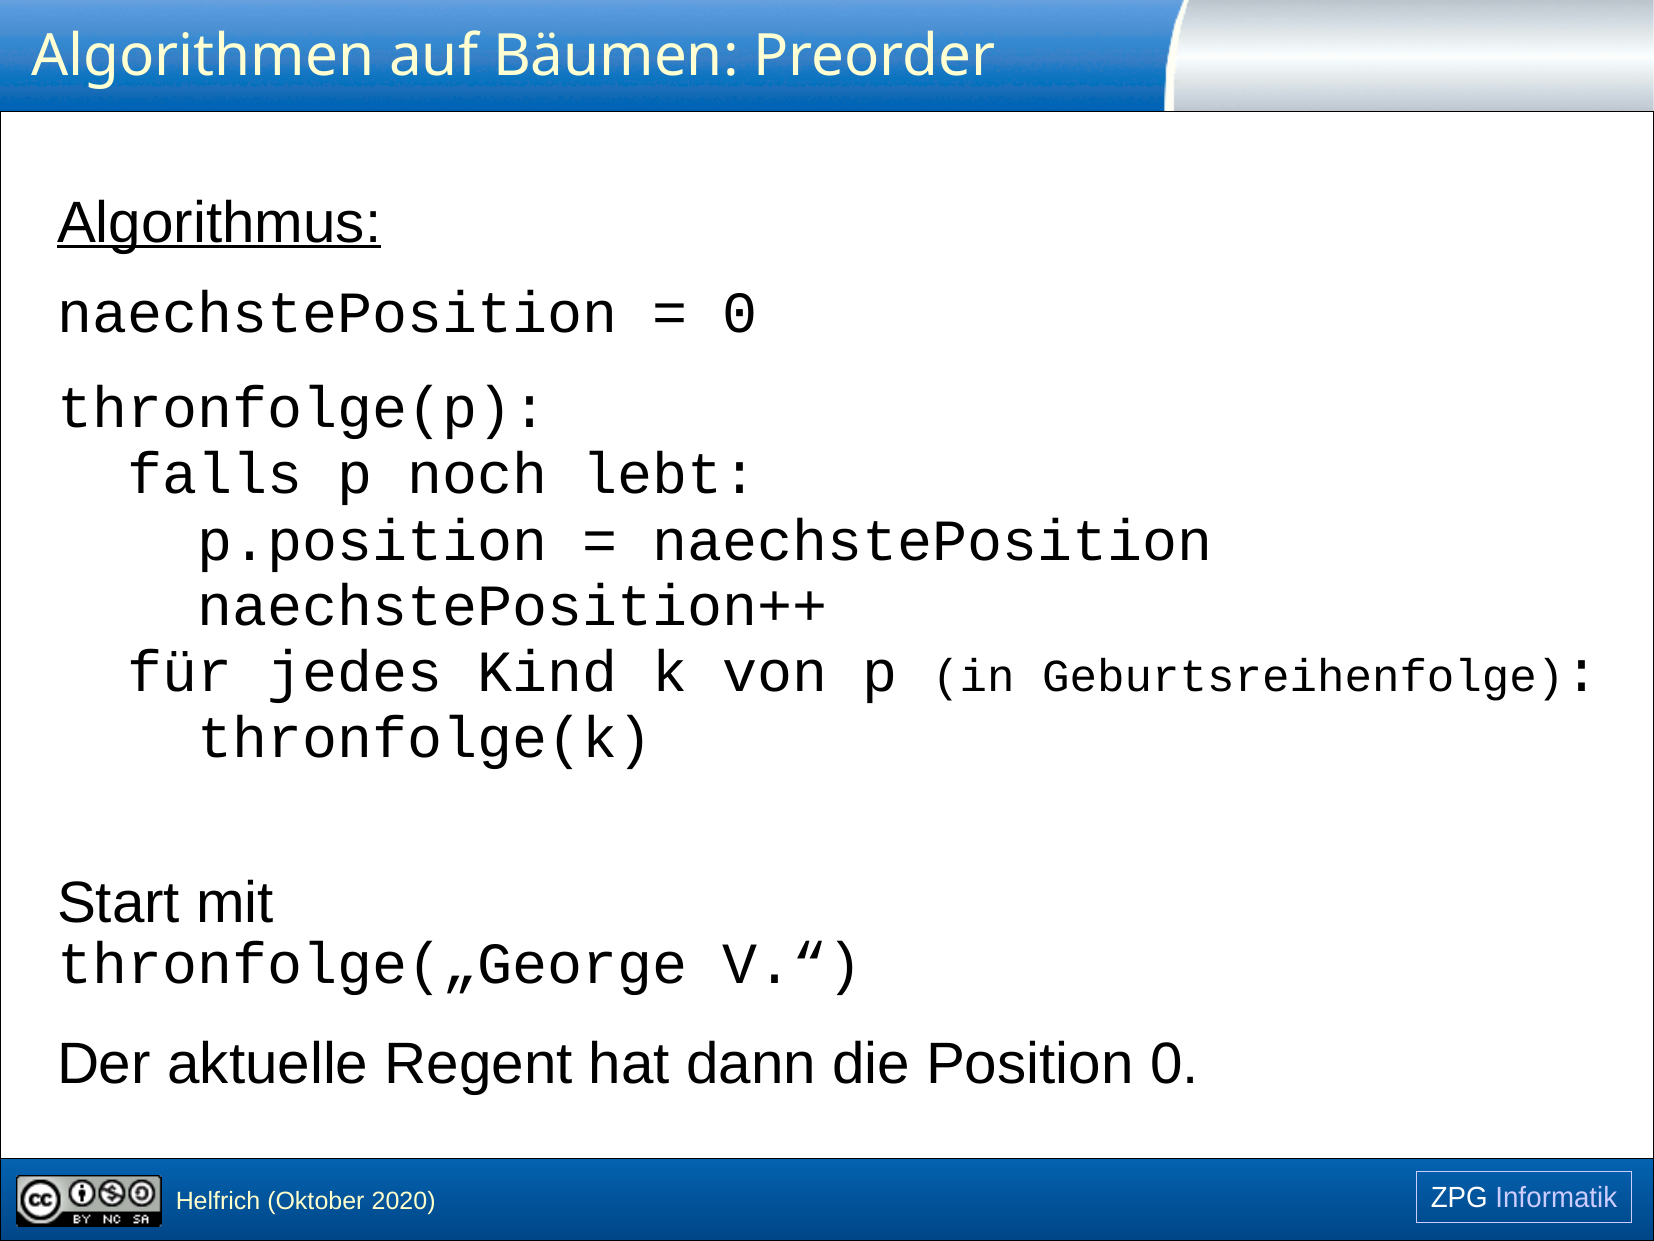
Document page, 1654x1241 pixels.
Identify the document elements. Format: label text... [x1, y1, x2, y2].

picture [0, 0, 1654, 111]
picture [16, 1175, 162, 1227]
title Algorithmen auf Bäumen: Preorder [31, 14, 1151, 92]
list Algorithmus: naechstePosition = 0 thronfolge(p): falls p noch lebt: p.position = naechstePosition naechstePosition++ für jedes Kind k von p (in Geburtsreihenfolge): thronfolge(k) Start mit thronfolge(„George V.“) Der aktuelle Regent hat dann die Position 0. [57, 189, 1605, 1096]
